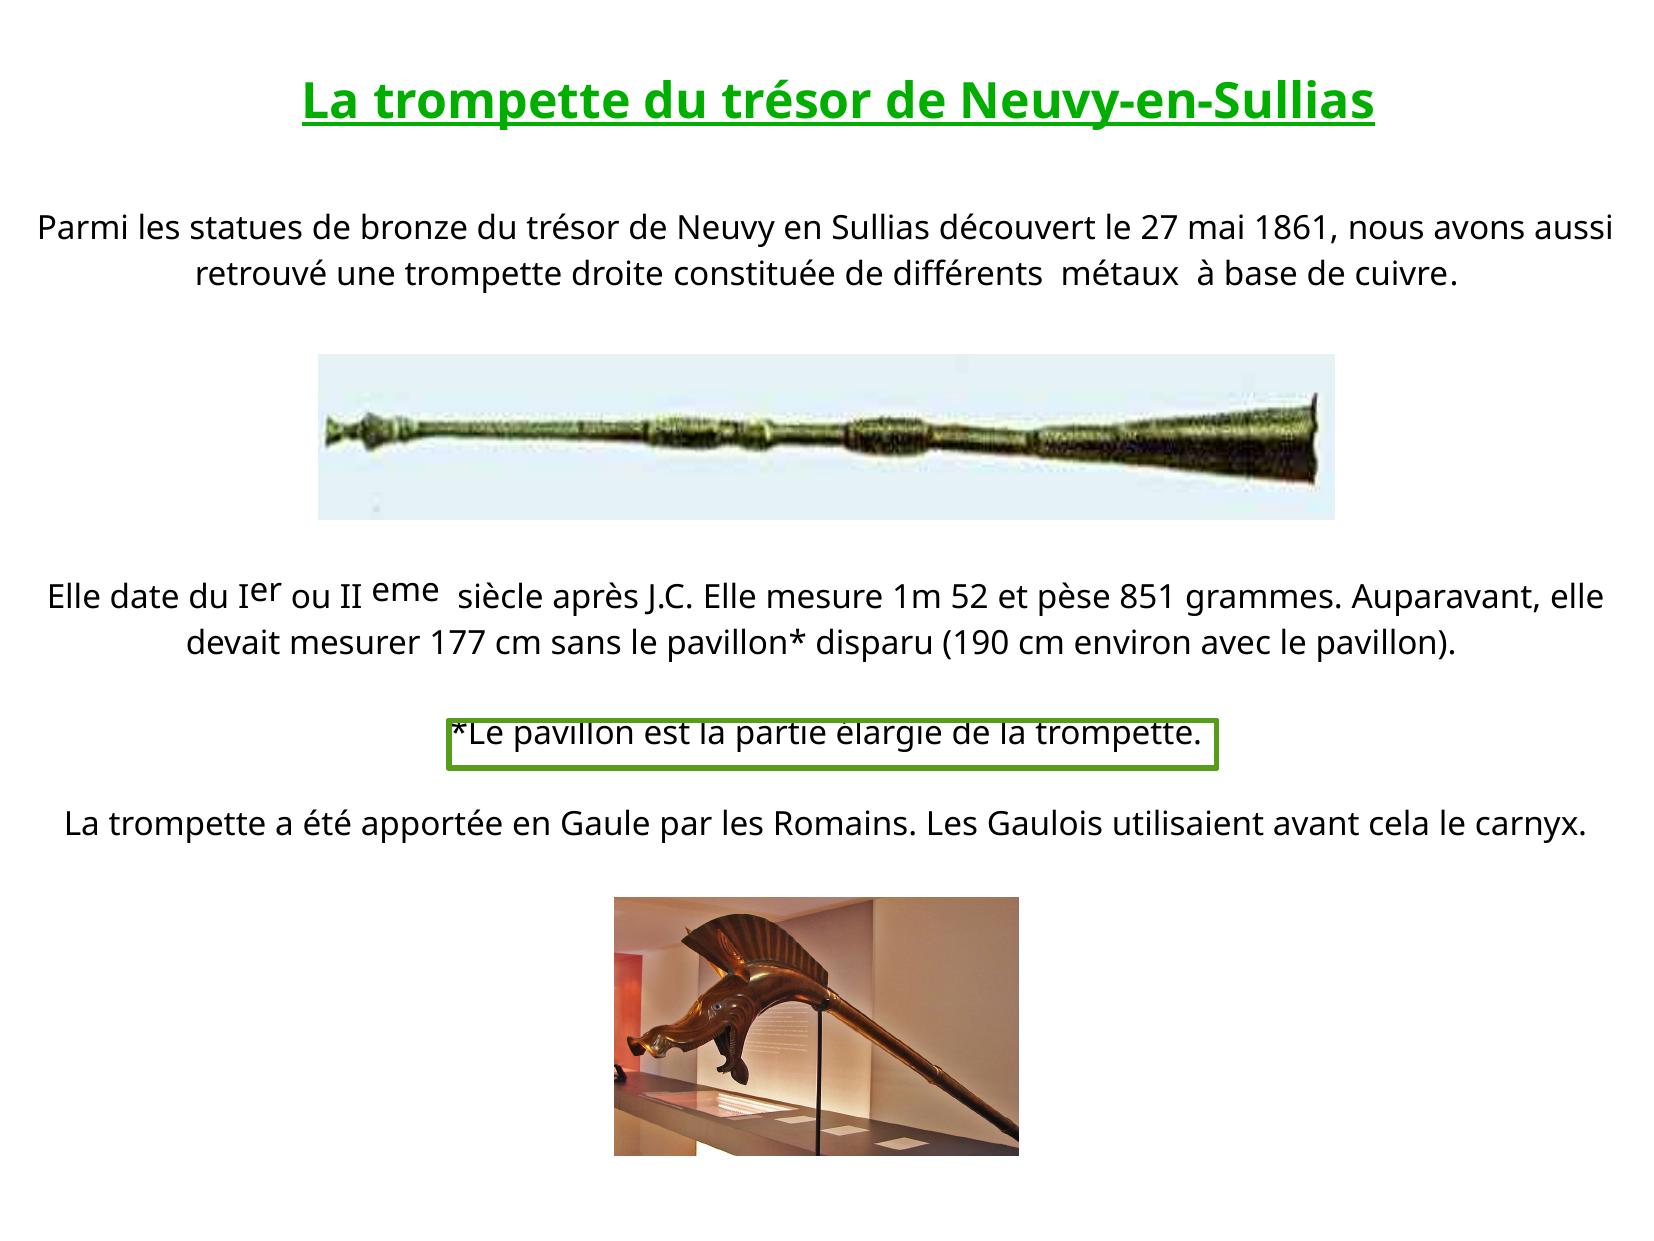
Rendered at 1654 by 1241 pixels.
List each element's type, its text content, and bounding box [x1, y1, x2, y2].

text_box [448, 720, 1217, 768]
picture [318, 354, 1335, 520]
text_box Parmi les statues de bronze du trésor de Neuvy en Sullias découvert le 27 mai 1861, nous avons aussi retrouvé une trompette droite constituée de différents métaux à base de cuivre. Elle date du Ier ou II eme siècle après J.C. Elle mesure 1m 52 et pèse 851 grammes. Auparavant, elle devait mesurer 177 cm sans le pavillon* disparu (190 cm environ avec le pavillon). *Le pavillon est la partie élargie de la trompette. La trompette a été apportée en Gaule par les Romains. Les Gaulois utilisaient avant cela le carnyx. .. [11, 196, 1642, 1154]
picture [614, 897, 1019, 1156]
text_box La trompette du trésor de Neuvy-en-Sullias [259, 57, 1418, 142]
